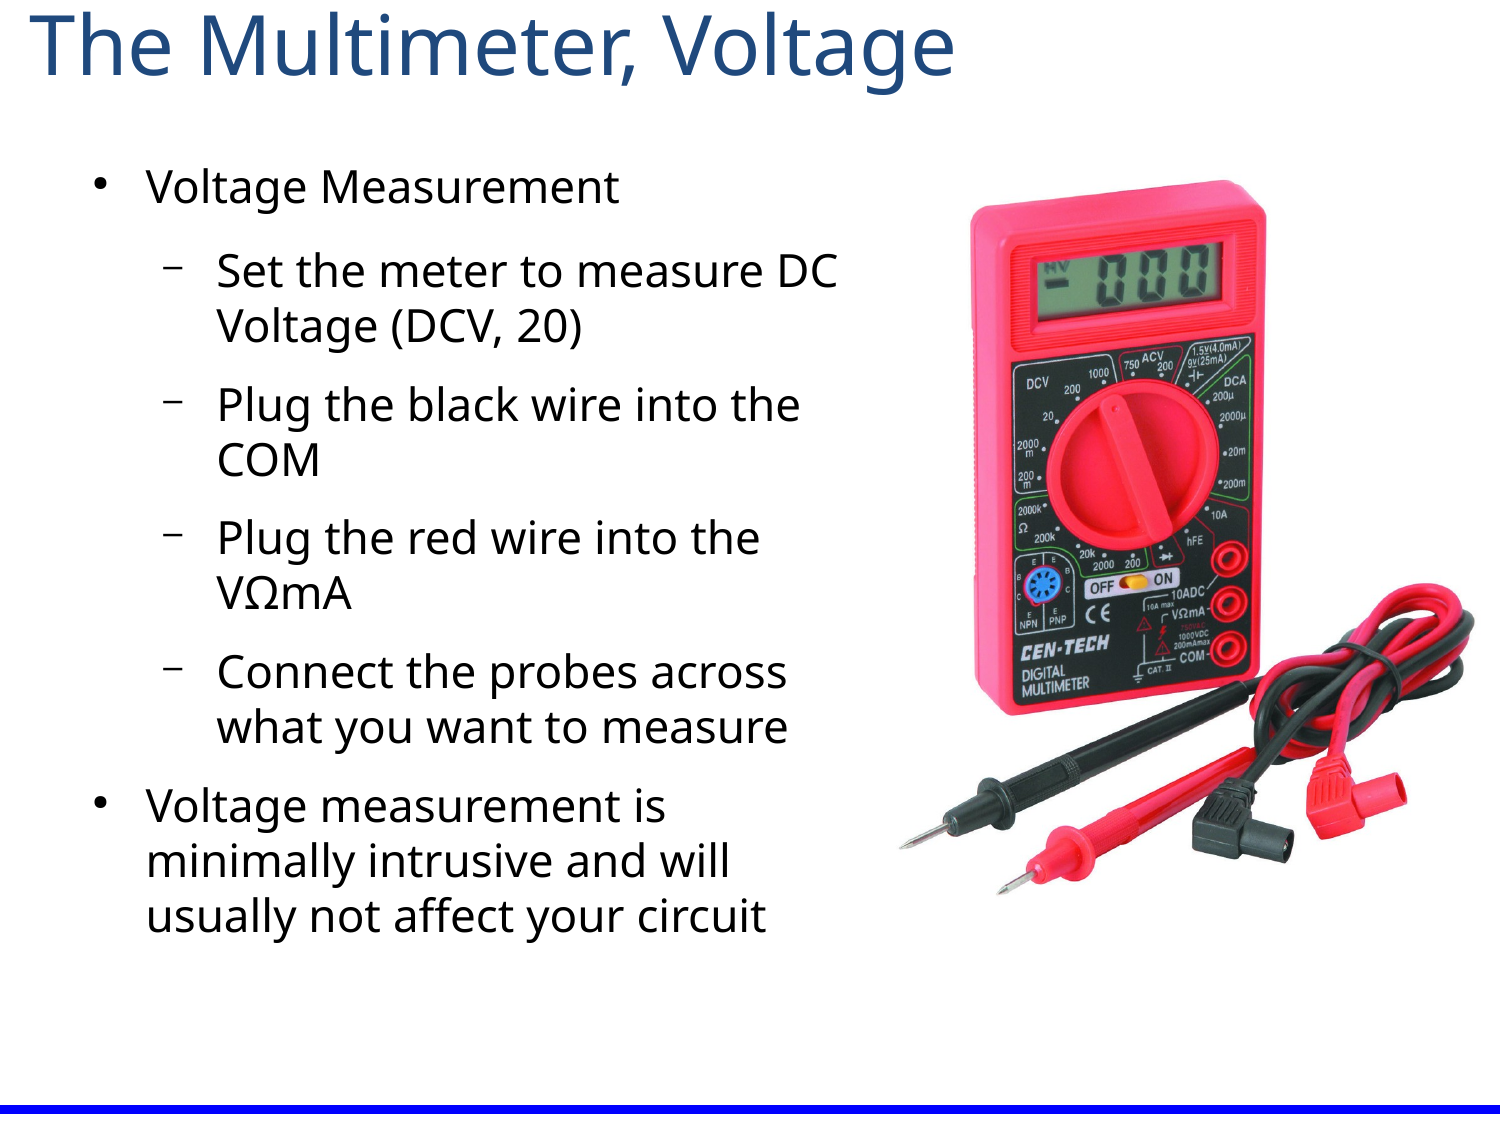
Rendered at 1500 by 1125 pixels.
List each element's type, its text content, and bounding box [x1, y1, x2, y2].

title The Multimeter, Voltage [15, 0, 1441, 180]
list Voltage Measurement Set the meter to measure DC Voltage (DCV, 20) Plug the black wire into the COM Plug the red wire into the VΩmA Connect the probes across what you want to measure Voltage measurement is minimally intrusive and will usually not affect your circuit [60, 150, 886, 1096]
picture [870, 164, 1500, 916]
